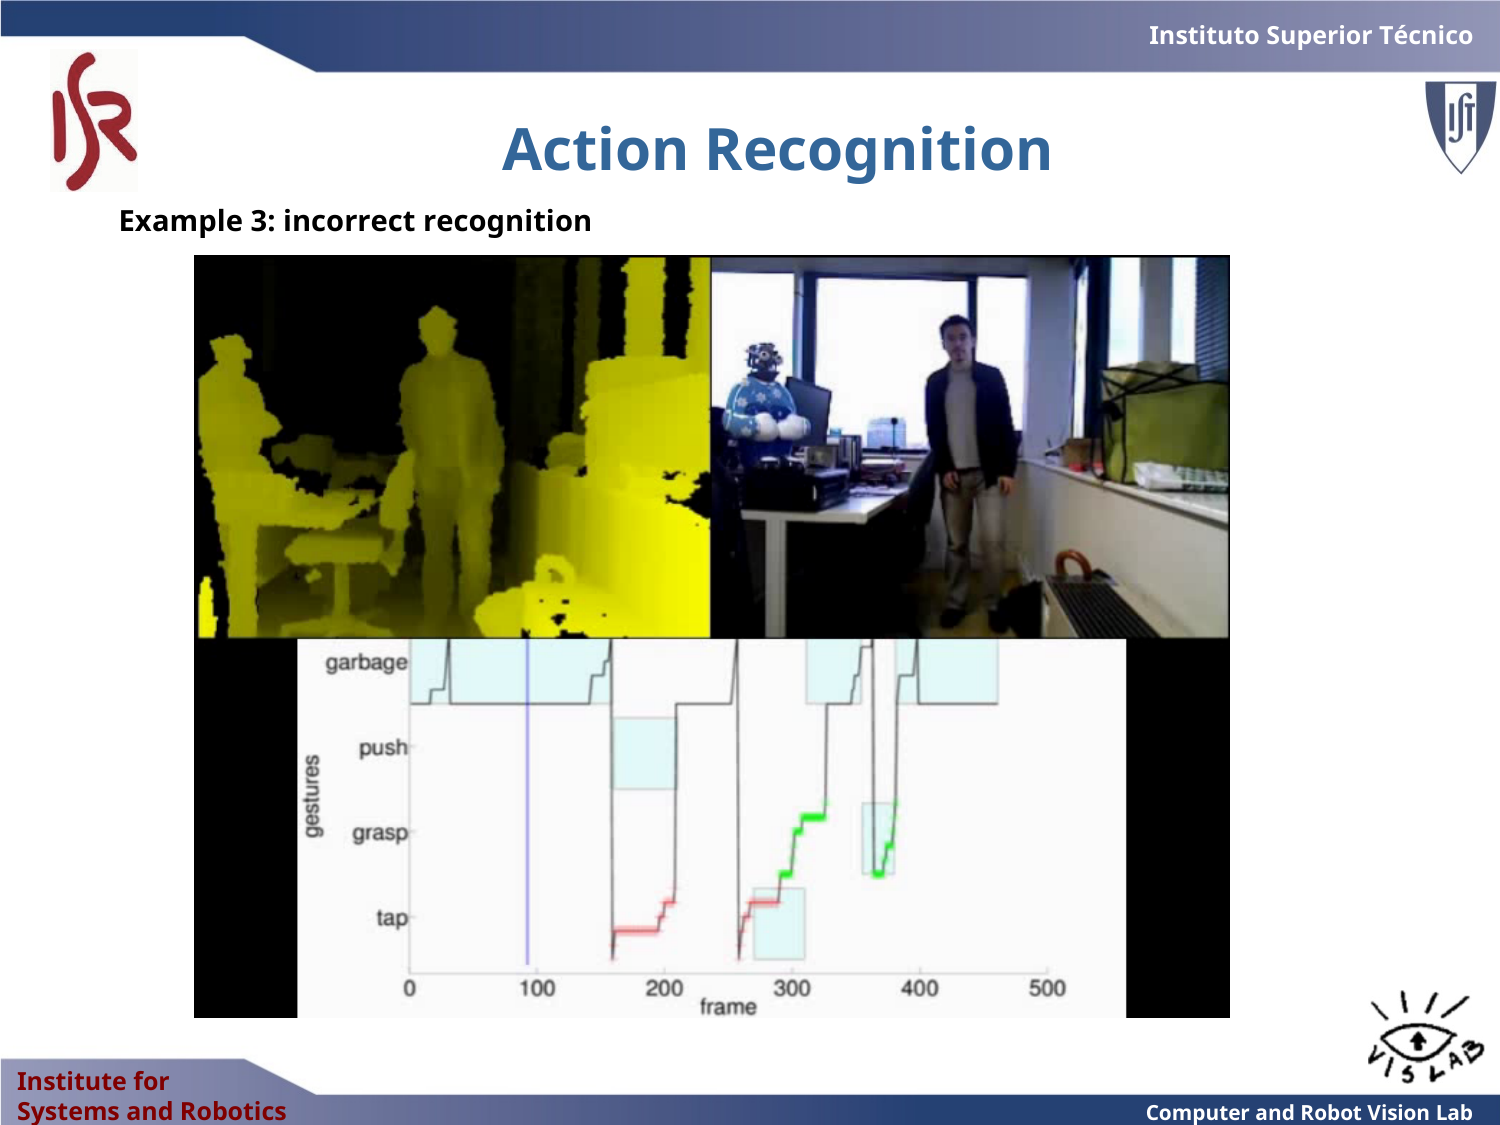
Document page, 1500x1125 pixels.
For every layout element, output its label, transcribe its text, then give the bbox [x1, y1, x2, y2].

text_box Example 3: incorrect recognition [118, 134, 1438, 306]
text_box [193, 254, 1231, 1018]
picture [0, 0, 1500, 1125]
text_box Action Recognition [227, 104, 1329, 134]
